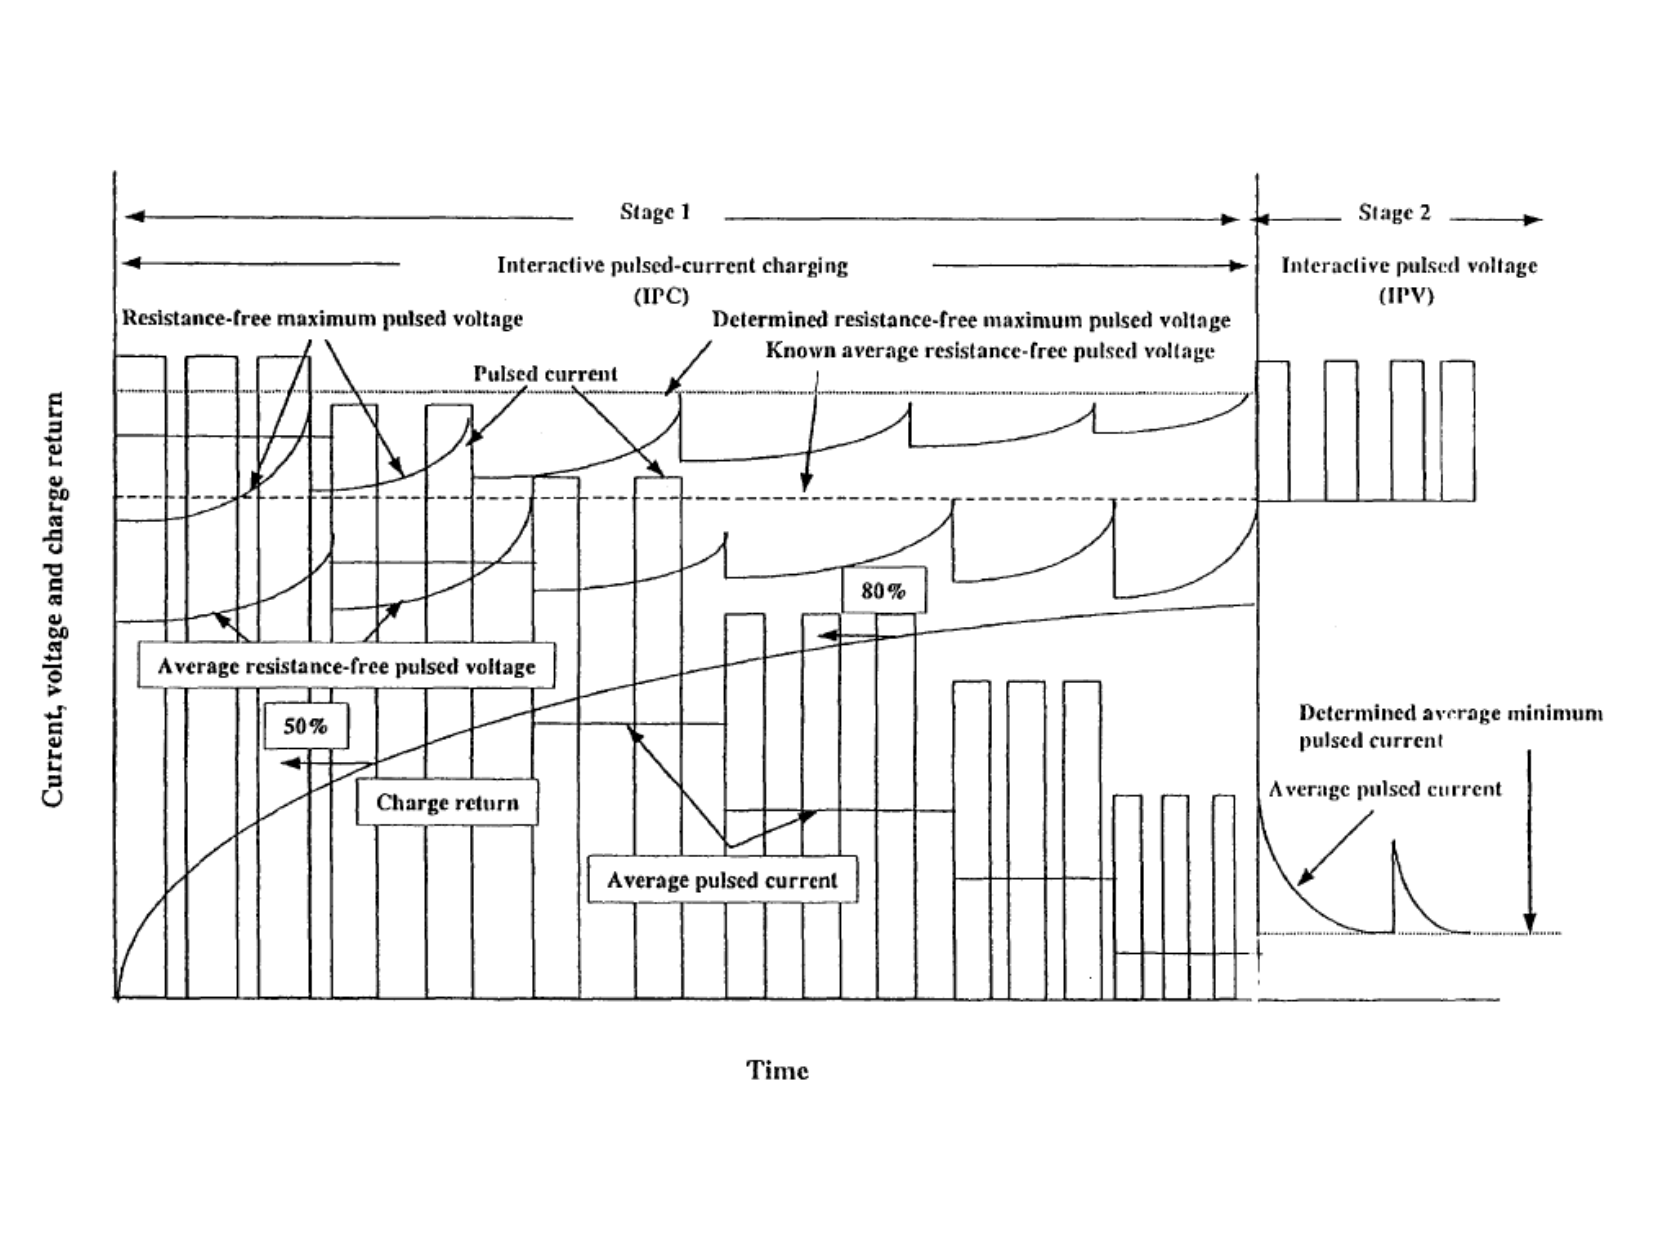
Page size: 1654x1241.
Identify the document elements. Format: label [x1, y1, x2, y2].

picture [0, 112, 1613, 1088]
